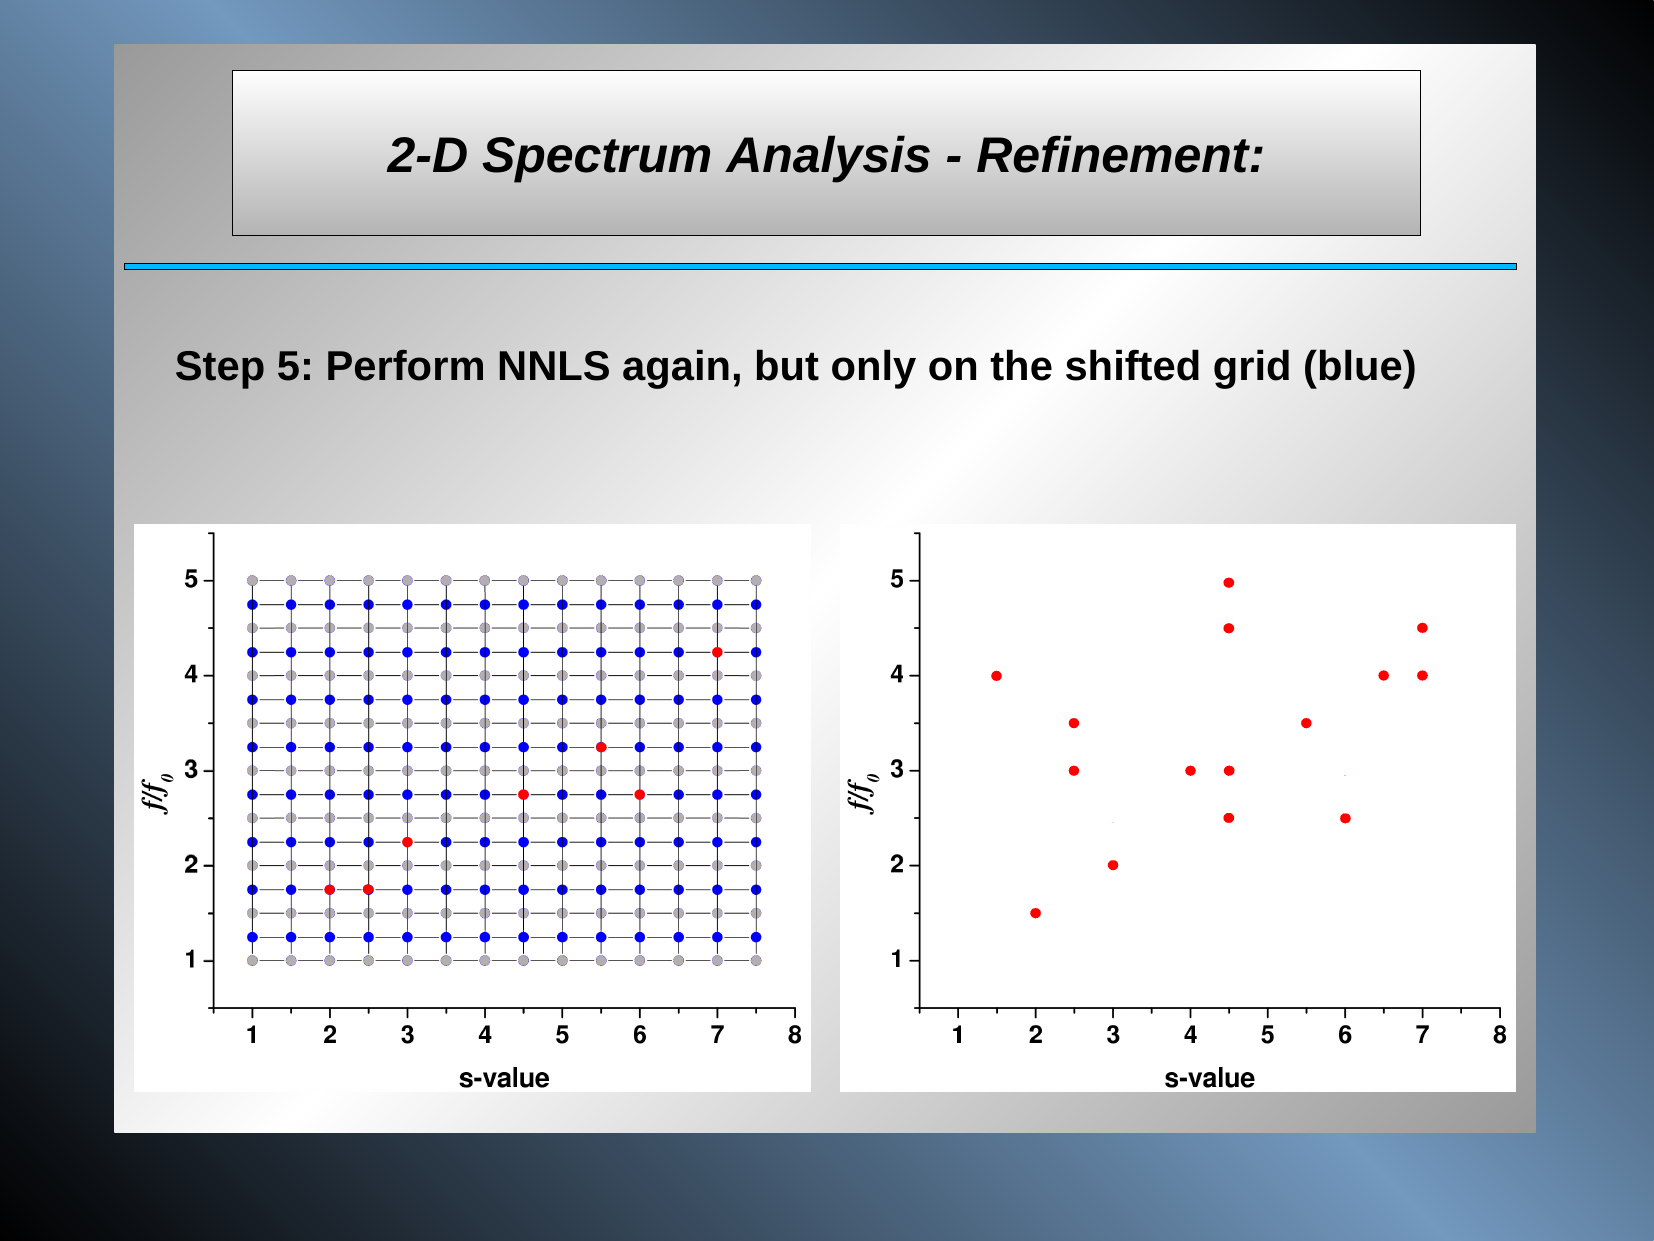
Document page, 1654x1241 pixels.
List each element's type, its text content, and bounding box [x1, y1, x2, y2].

picture [840, 524, 1516, 1092]
text_box Step 5: Perform NNLS again, but only on the shifted grid (blue) [137, 343, 1491, 390]
text_box [232, 70, 1421, 236]
text_box [124, 263, 1517, 270]
picture [134, 524, 811, 1092]
text_box 2-D Spectrum Analysis - Refinement: [246, 127, 1407, 183]
